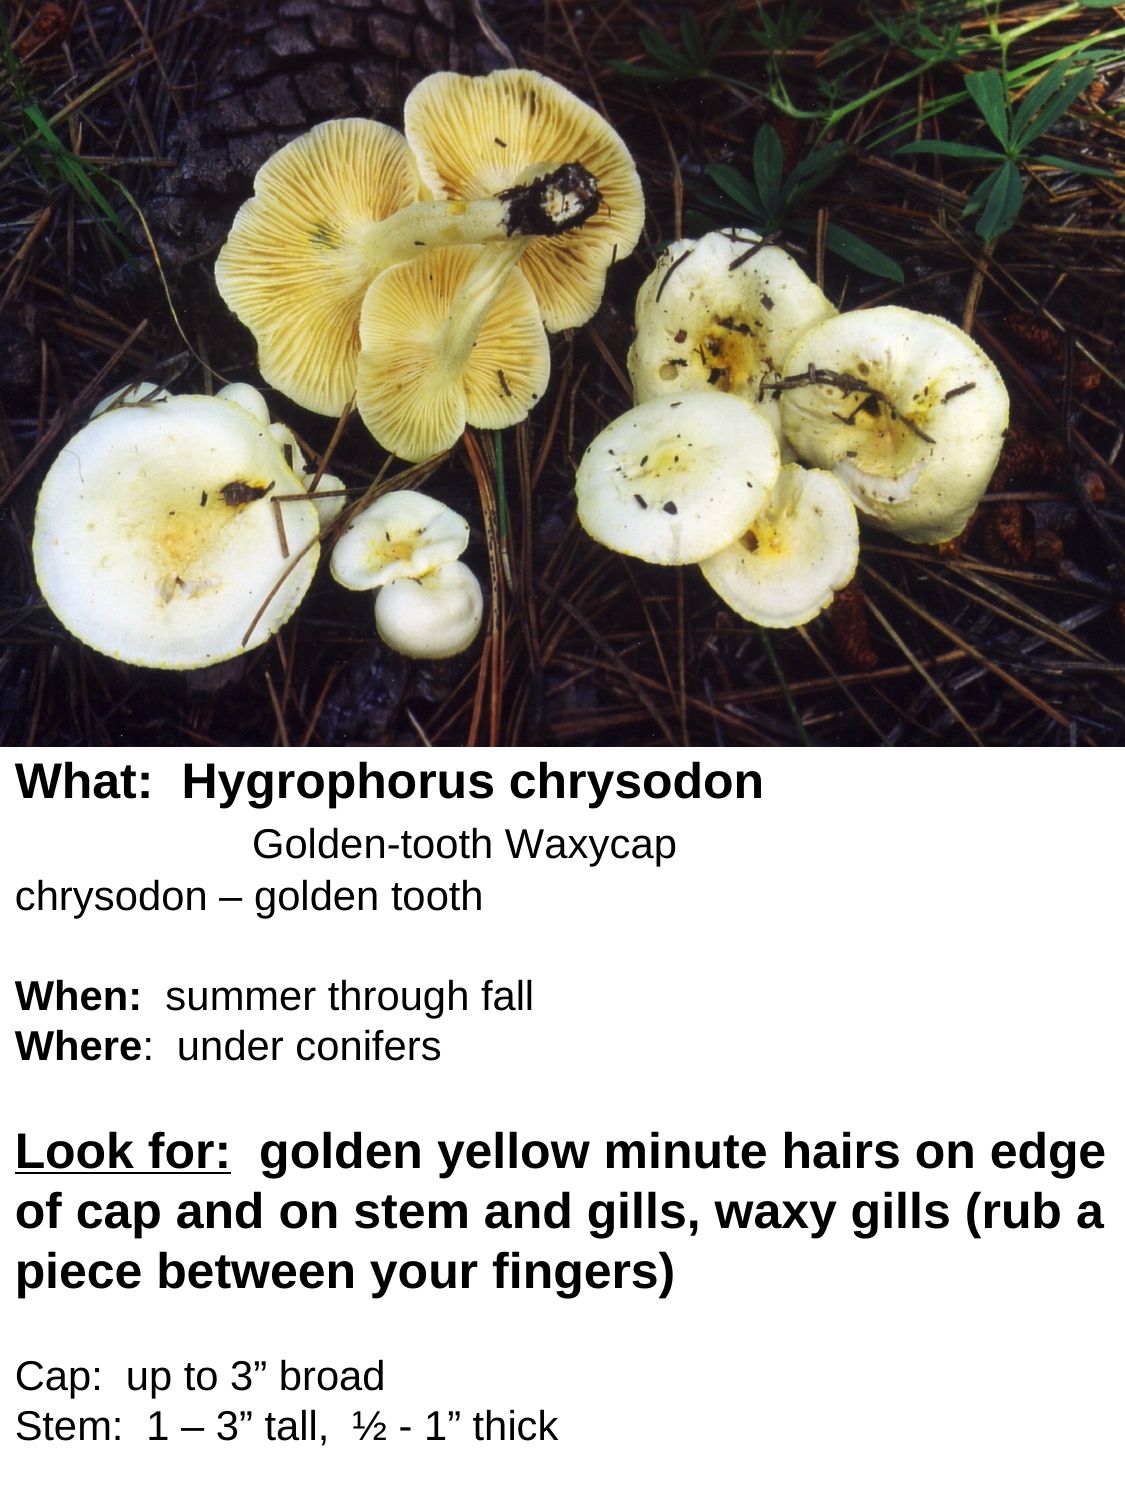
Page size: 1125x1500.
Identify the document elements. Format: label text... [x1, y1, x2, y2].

text_box What: Hygrophorus chrysodon Golden-tooth Waxycap chrysodon – golden tooth When: summer through fall Where: under conifers Look for: golden yellow minute hairs on edge of cap and on stem and gills, waxy gills (rub a piece between your fingers) Cap: up to 3” broad Stem: 1 – 3” tall, ½ - 1” thick [0, 741, 1125, 1500]
picture [0, 0, 1125, 741]
